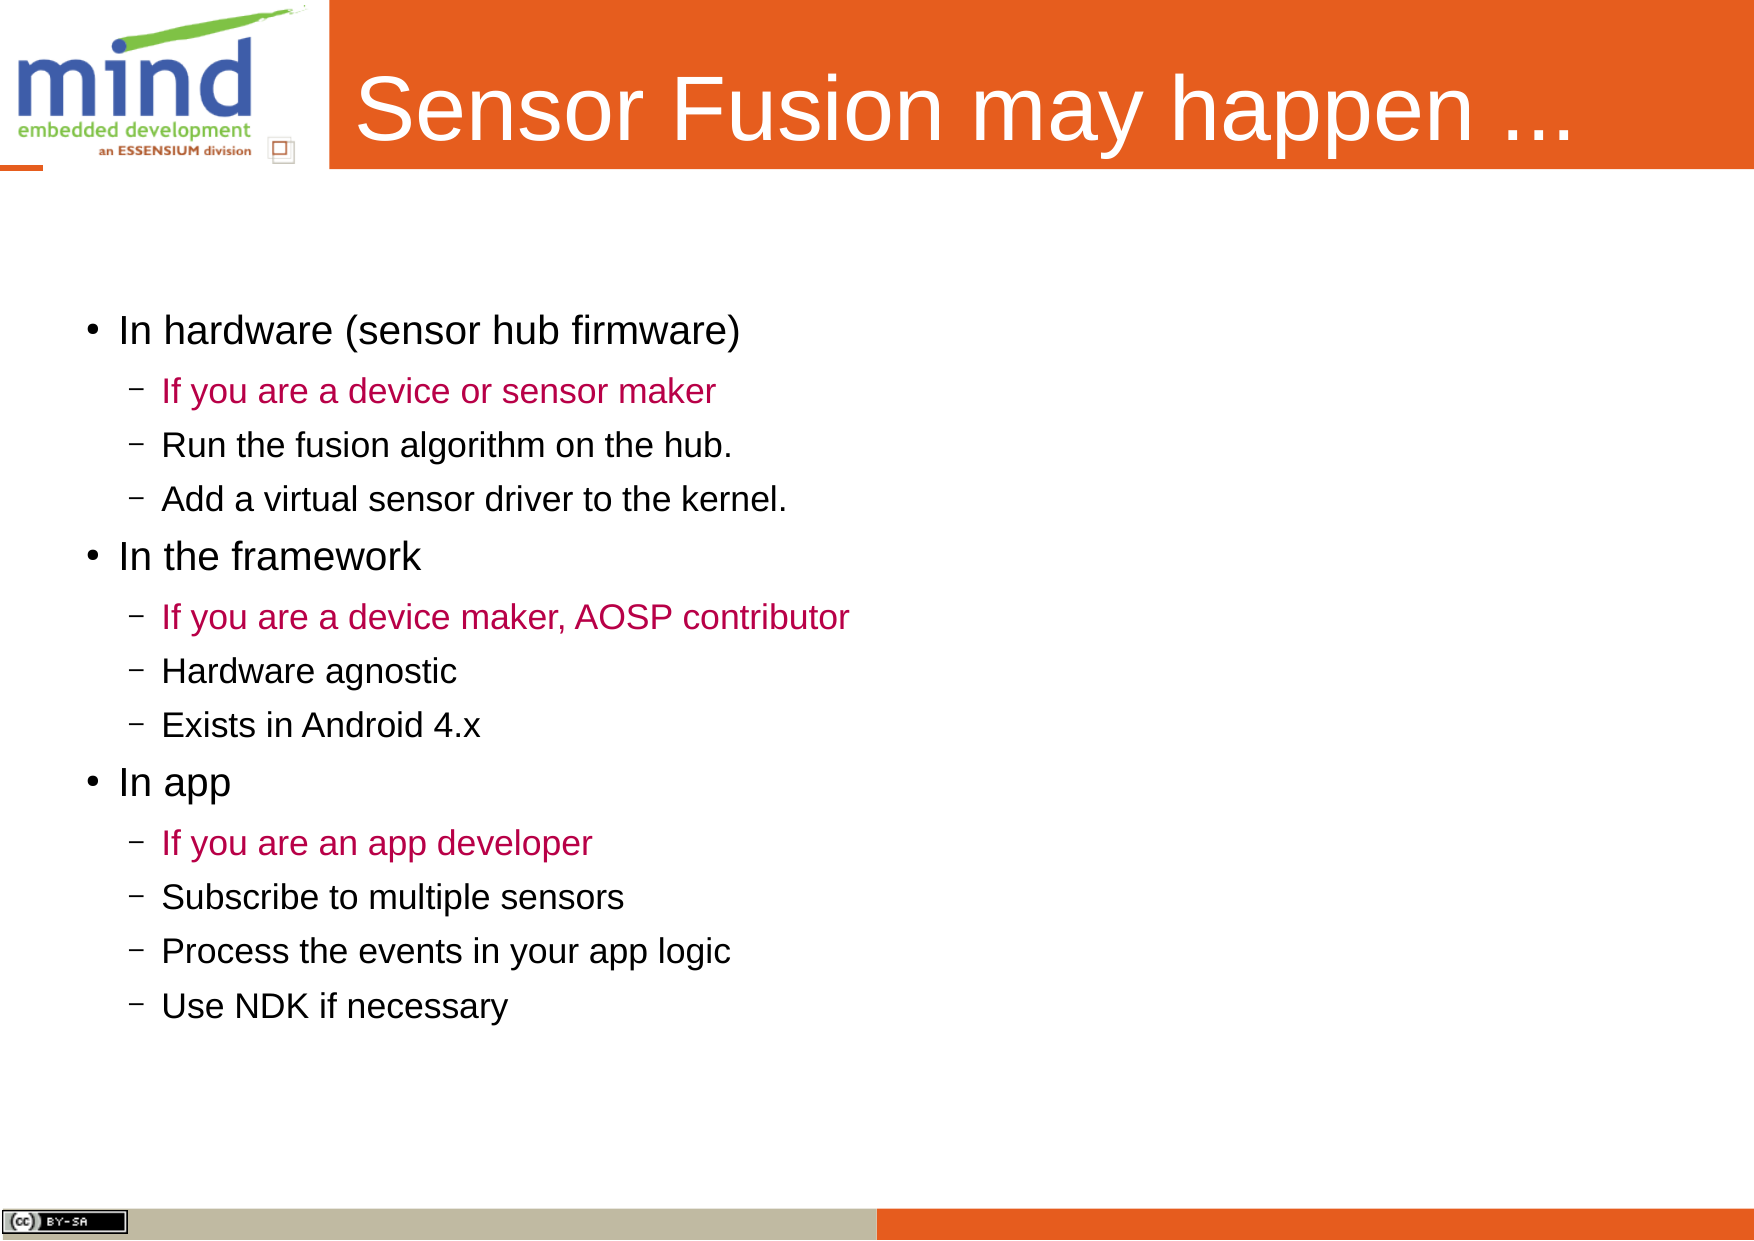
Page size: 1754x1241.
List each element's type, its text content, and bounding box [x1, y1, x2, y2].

list In hardware (sensor hub firmware) If you are a device or sensor maker Run the fusion algorithm on the hub. Add a virtual sensor driver to the kernel. In the framework If you are a device maker, AOSP contributor Hardware agnostic Exists in Android 4.x In app If you are an app developer Subscribe to multiple sensors Process the events in your app logic Use NDK if necessary [75, 307, 1654, 1027]
picture [5, 5, 177, 164]
picture [2, 1210, 128, 1234]
title Sensor Fusion may happen ... [177, 5, 1754, 213]
